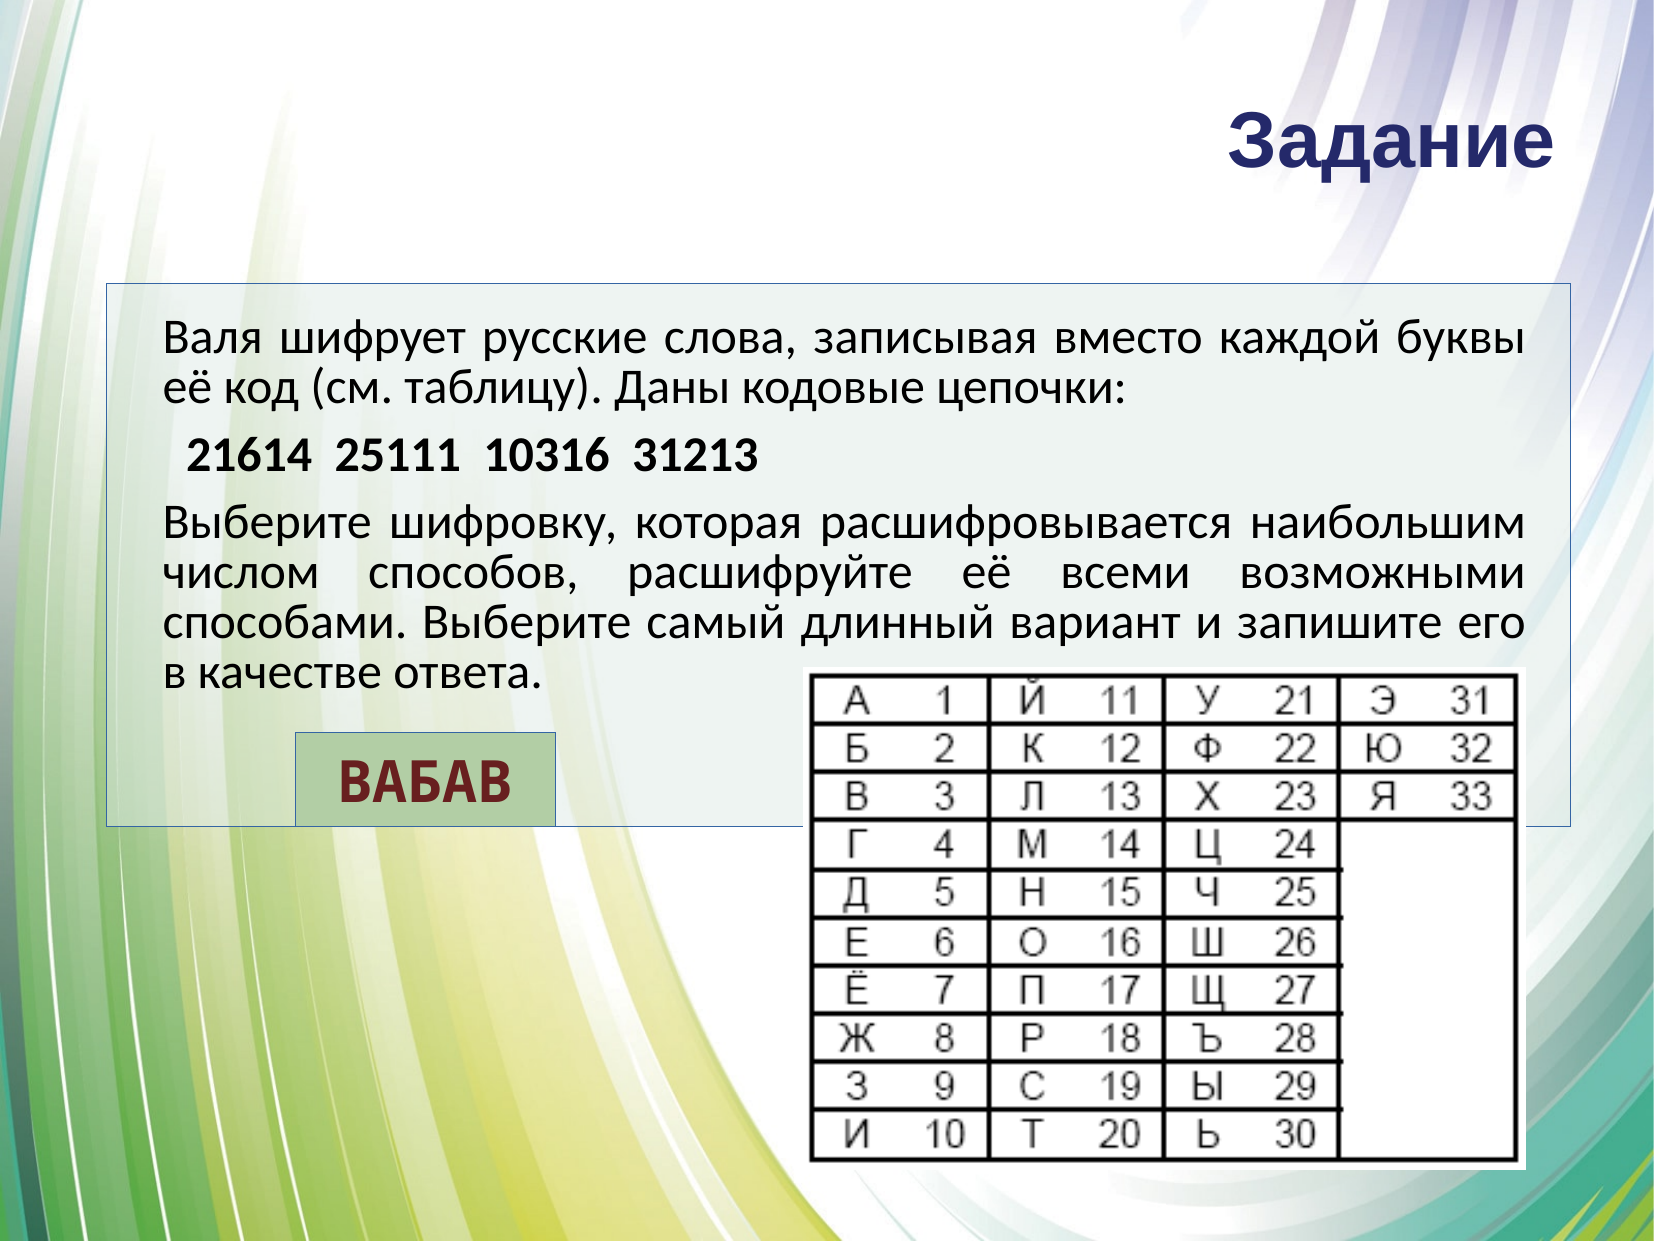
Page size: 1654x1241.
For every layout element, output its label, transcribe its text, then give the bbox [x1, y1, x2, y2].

text_box Валя шифрует русские слова, записывая вместо каждой буквы её код (см. таблицу). Даны кодовые цепочки: 21614 25111 10316 31213 Выберите шифровку, которая расшифровывается наибольшим числом способов, расшифруйте её всеми возможными способами. Выберите самый длинный вариант и запишите его в качестве ответа. [106, 283, 1571, 827]
text_box Задание [58, 58, 1571, 215]
picture [0, 0, 1654, 1241]
text_box ВАБАВ [295, 732, 556, 827]
